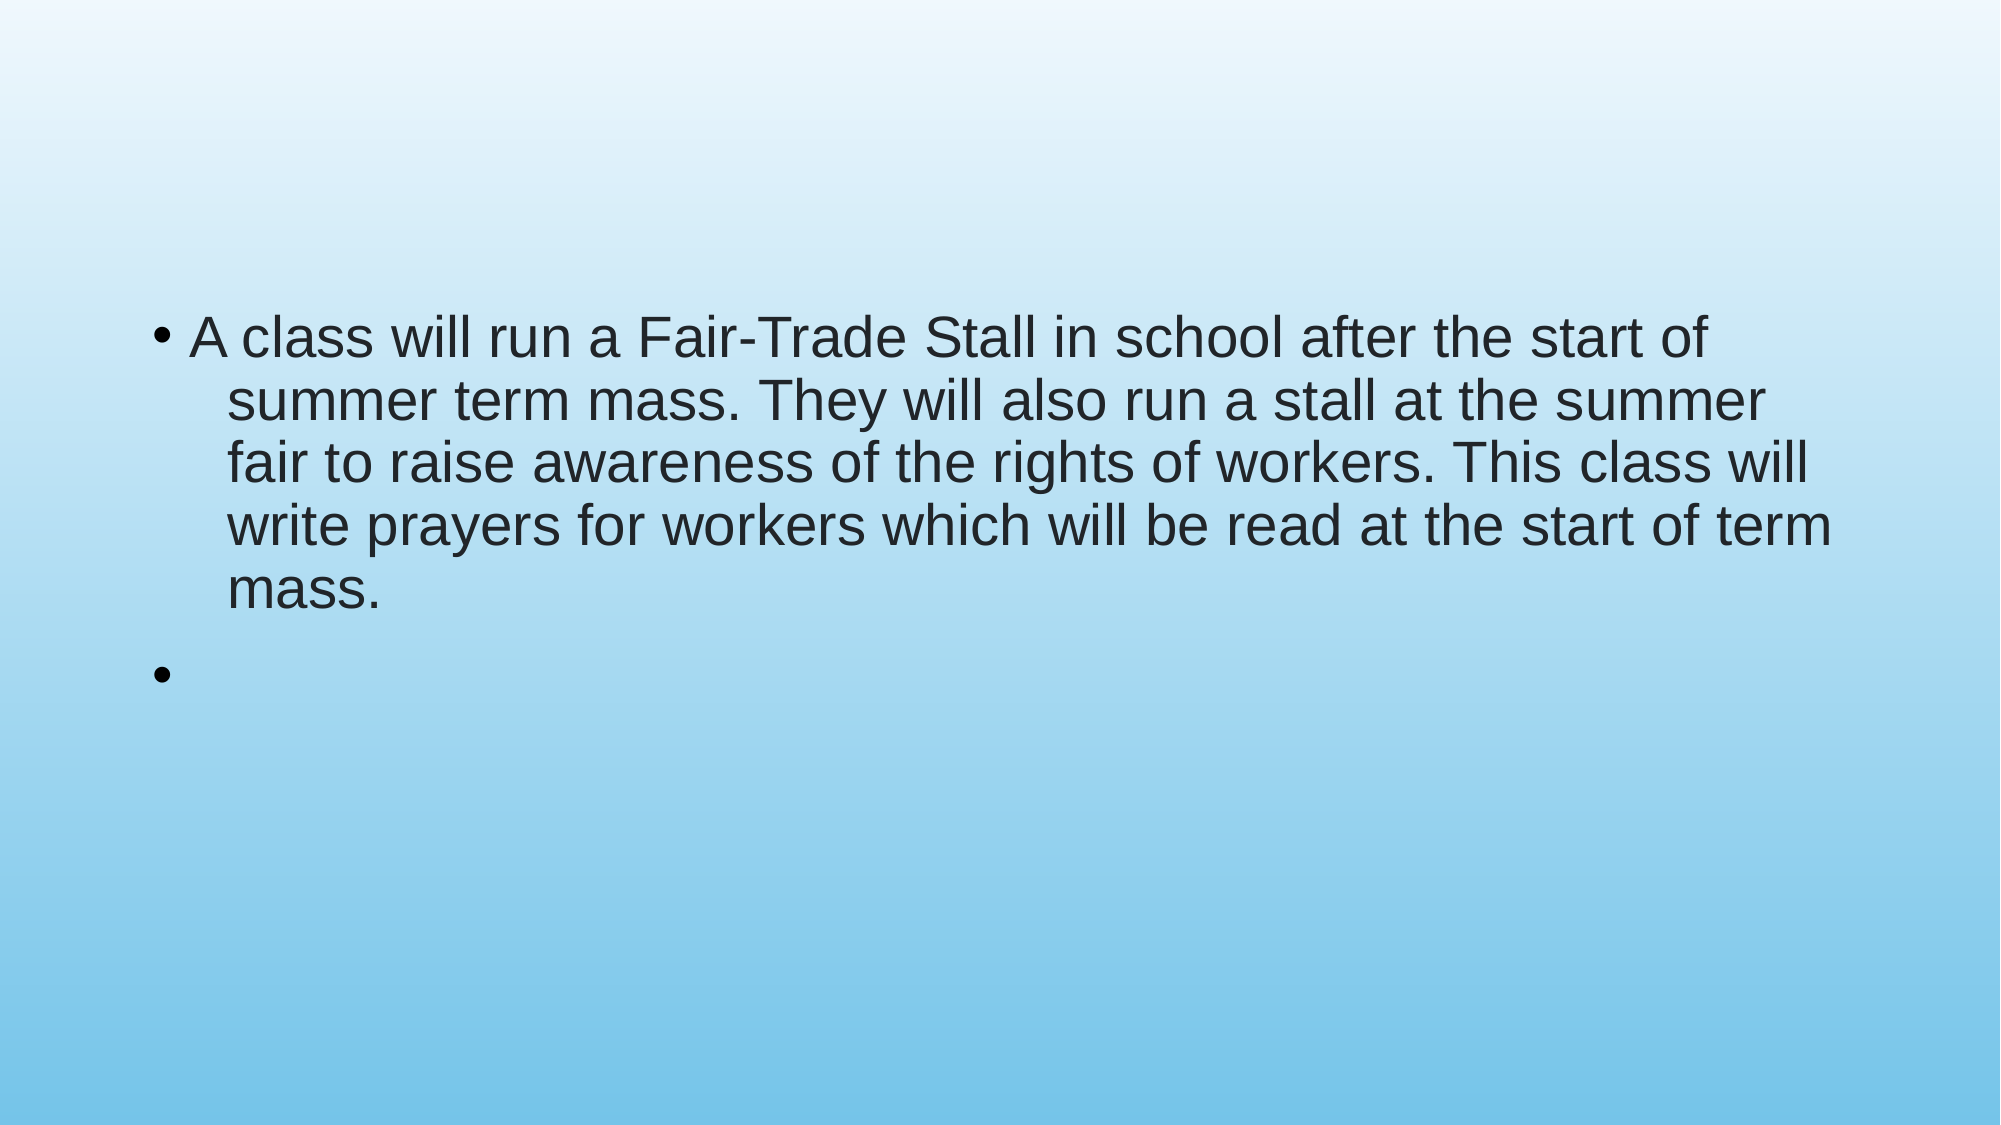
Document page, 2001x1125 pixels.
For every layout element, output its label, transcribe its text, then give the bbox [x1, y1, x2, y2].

list A class will run a Fair-Trade Stall in school after the start of summer term mass. They will also run a stall at the summer fair to raise awareness of the rights of workers. This class will write prayers for workers which will be read at the start of term mass. [137, 299, 1863, 1014]
